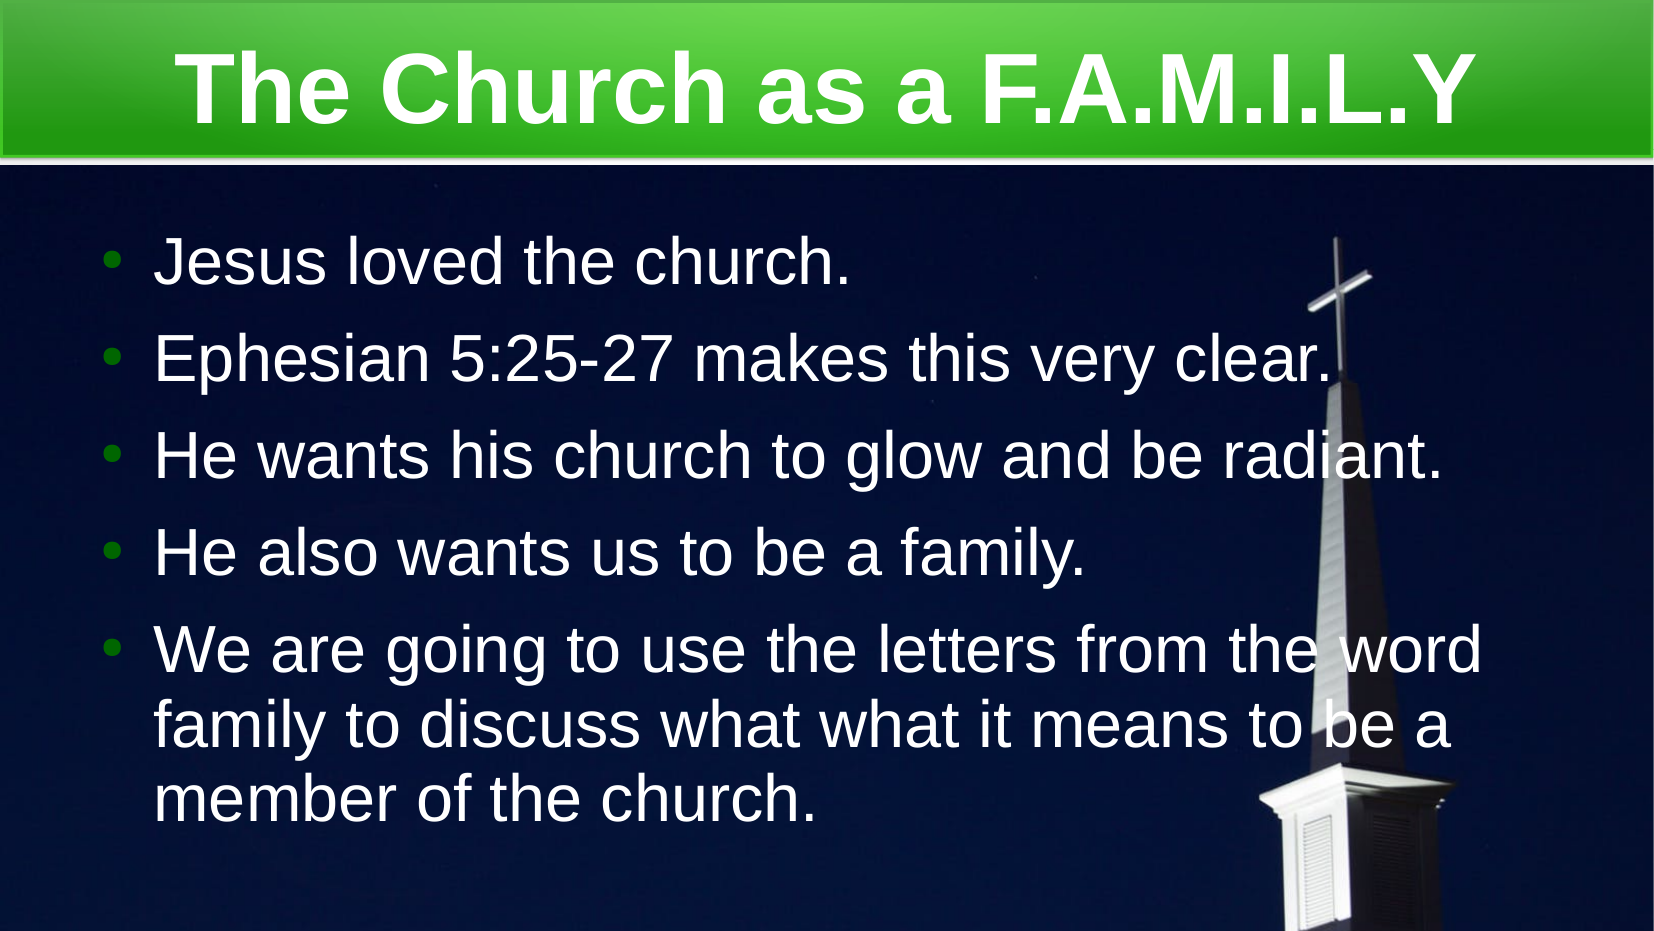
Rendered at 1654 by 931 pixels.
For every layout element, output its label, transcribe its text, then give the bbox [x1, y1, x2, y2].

title The Church as a F.A.M.I.L.Y [82, 32, 1571, 145]
list Jesus loved the church. Ephesian 5:25-27 makes this very clear. He wants his church to glow and be radiant. He also wants us to be a family. We are going to use the letters from the word family to discuss what what it means to be a member of the church. [82, 224, 1571, 856]
picture [0, 165, 1654, 931]
